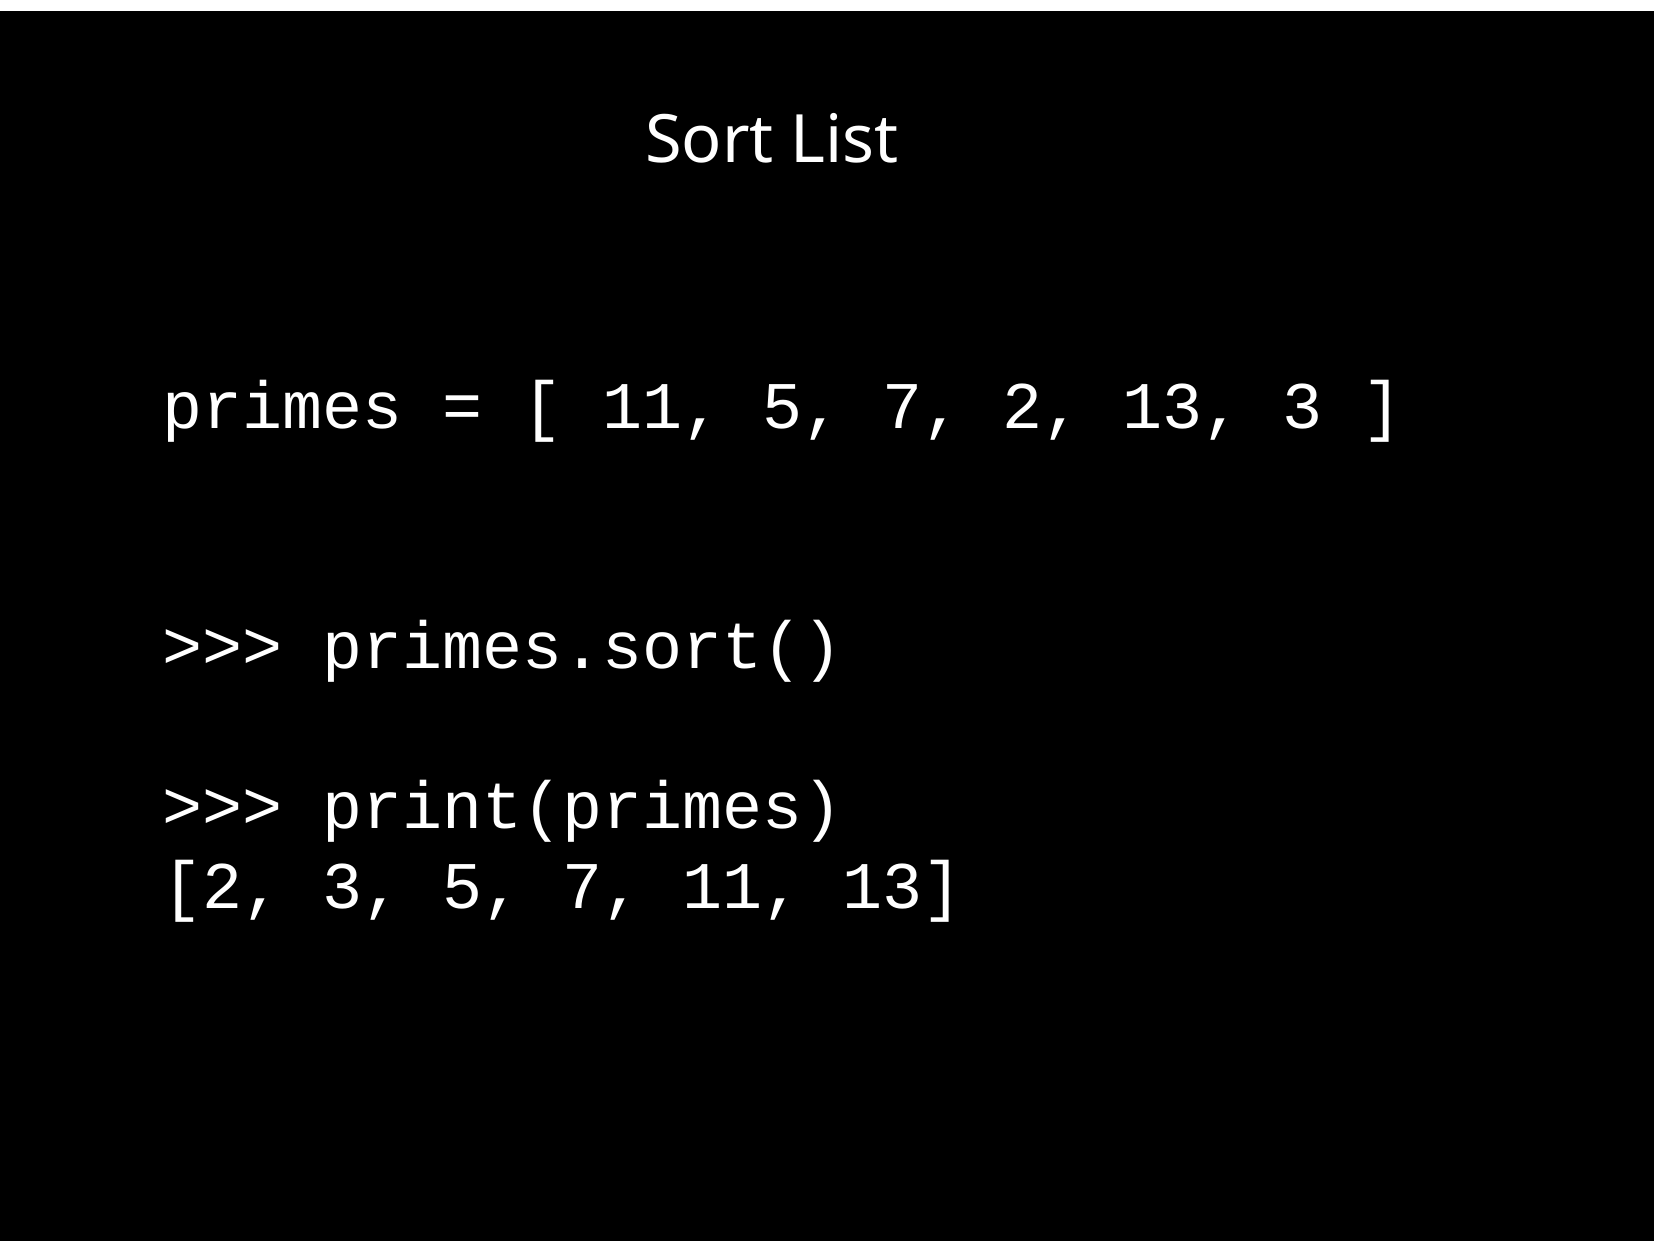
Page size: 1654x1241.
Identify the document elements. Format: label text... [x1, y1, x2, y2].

text_box [0, 11, 1654, 1241]
text_box primes = [ 11, 5, 7, 2, 13, 3 ] >>> primes.sort() >>> print(primes) [2, 3, 5, 7, 11, 13] [147, 354, 1535, 899]
text_box Sort List [354, 88, 1152, 190]
